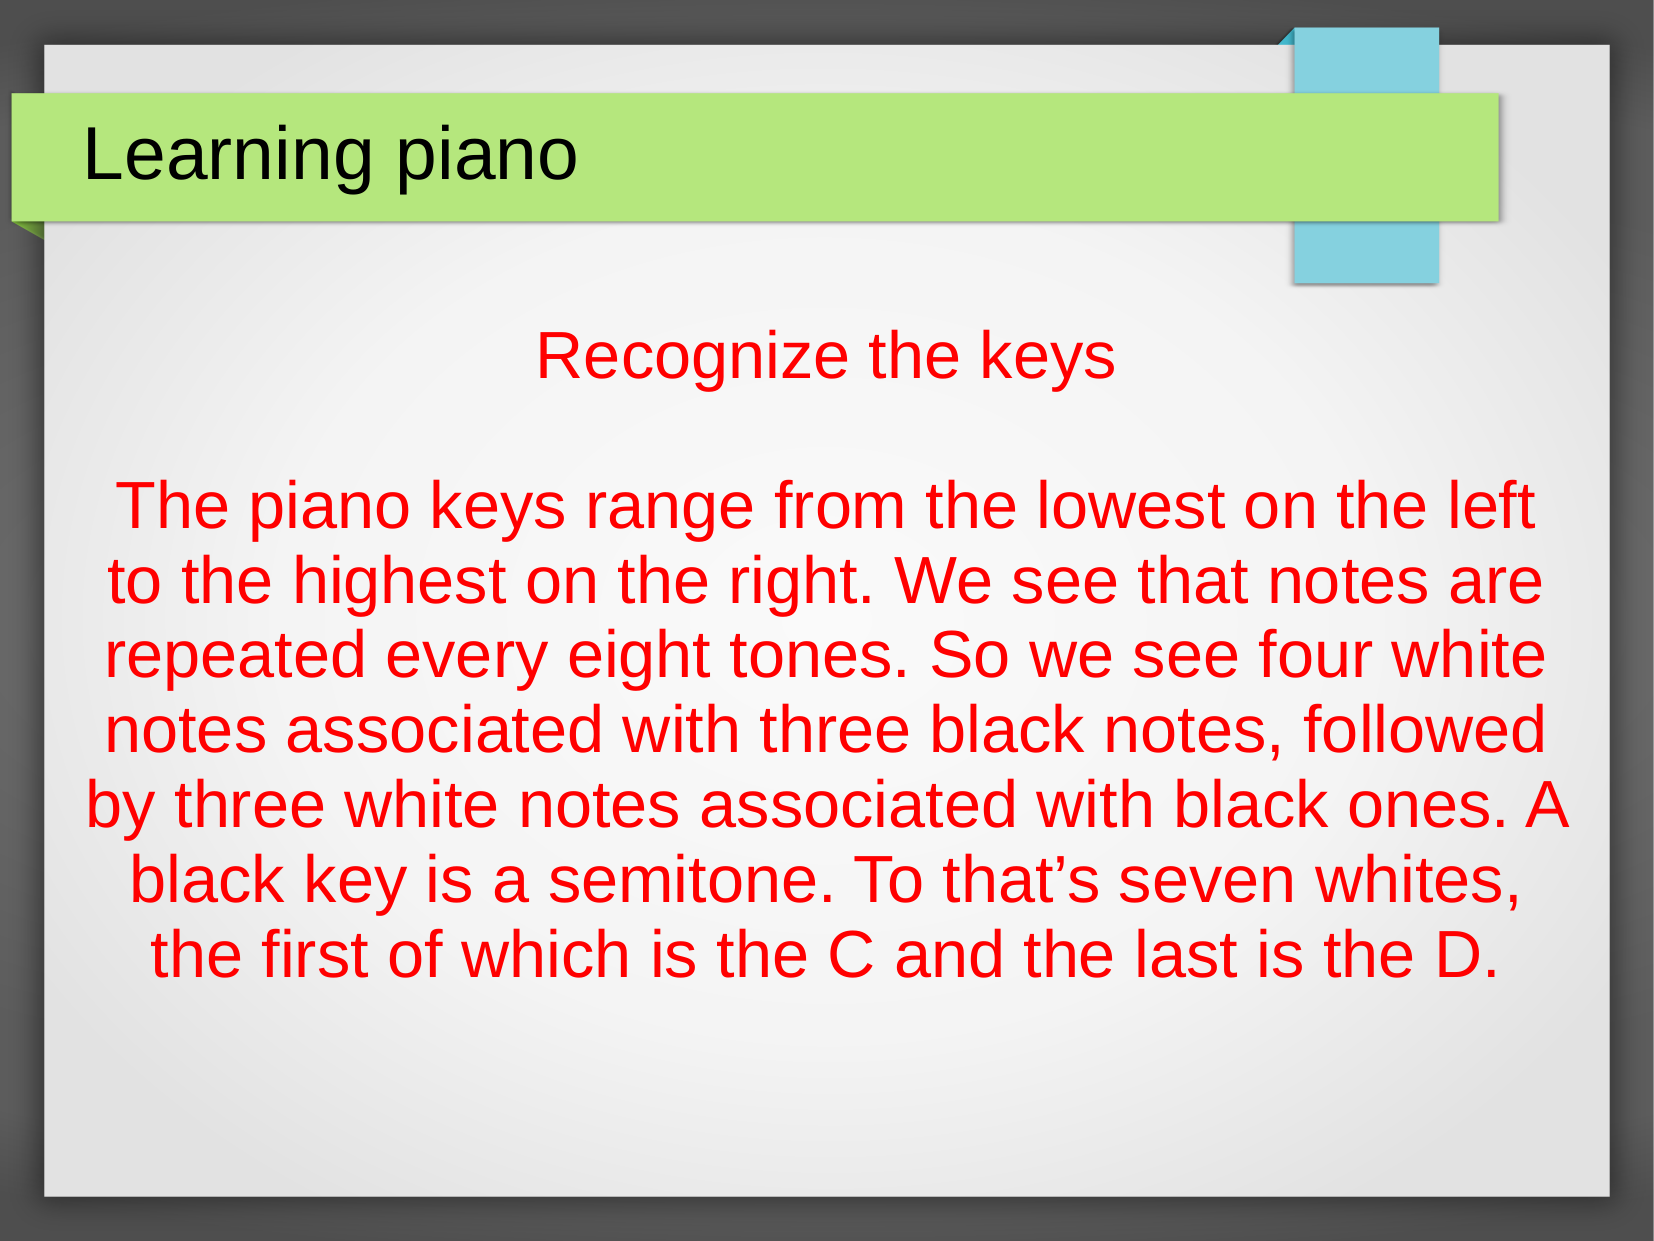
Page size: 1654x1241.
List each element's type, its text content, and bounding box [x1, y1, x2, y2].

picture [0, 0, 1654, 1241]
title Learning piano [82, 94, 1264, 213]
subtitle Recognize the keys The piano keys range from the lowest on the left to the highest on the right. We see that notes are repeated every eight tones. So we see four white notes associated with three black notes, followed by three white notes associated with black ones. A black key is a semitone. To that’s seven whites, the first of which is the C and the last is the D. [82, 281, 1571, 1029]
